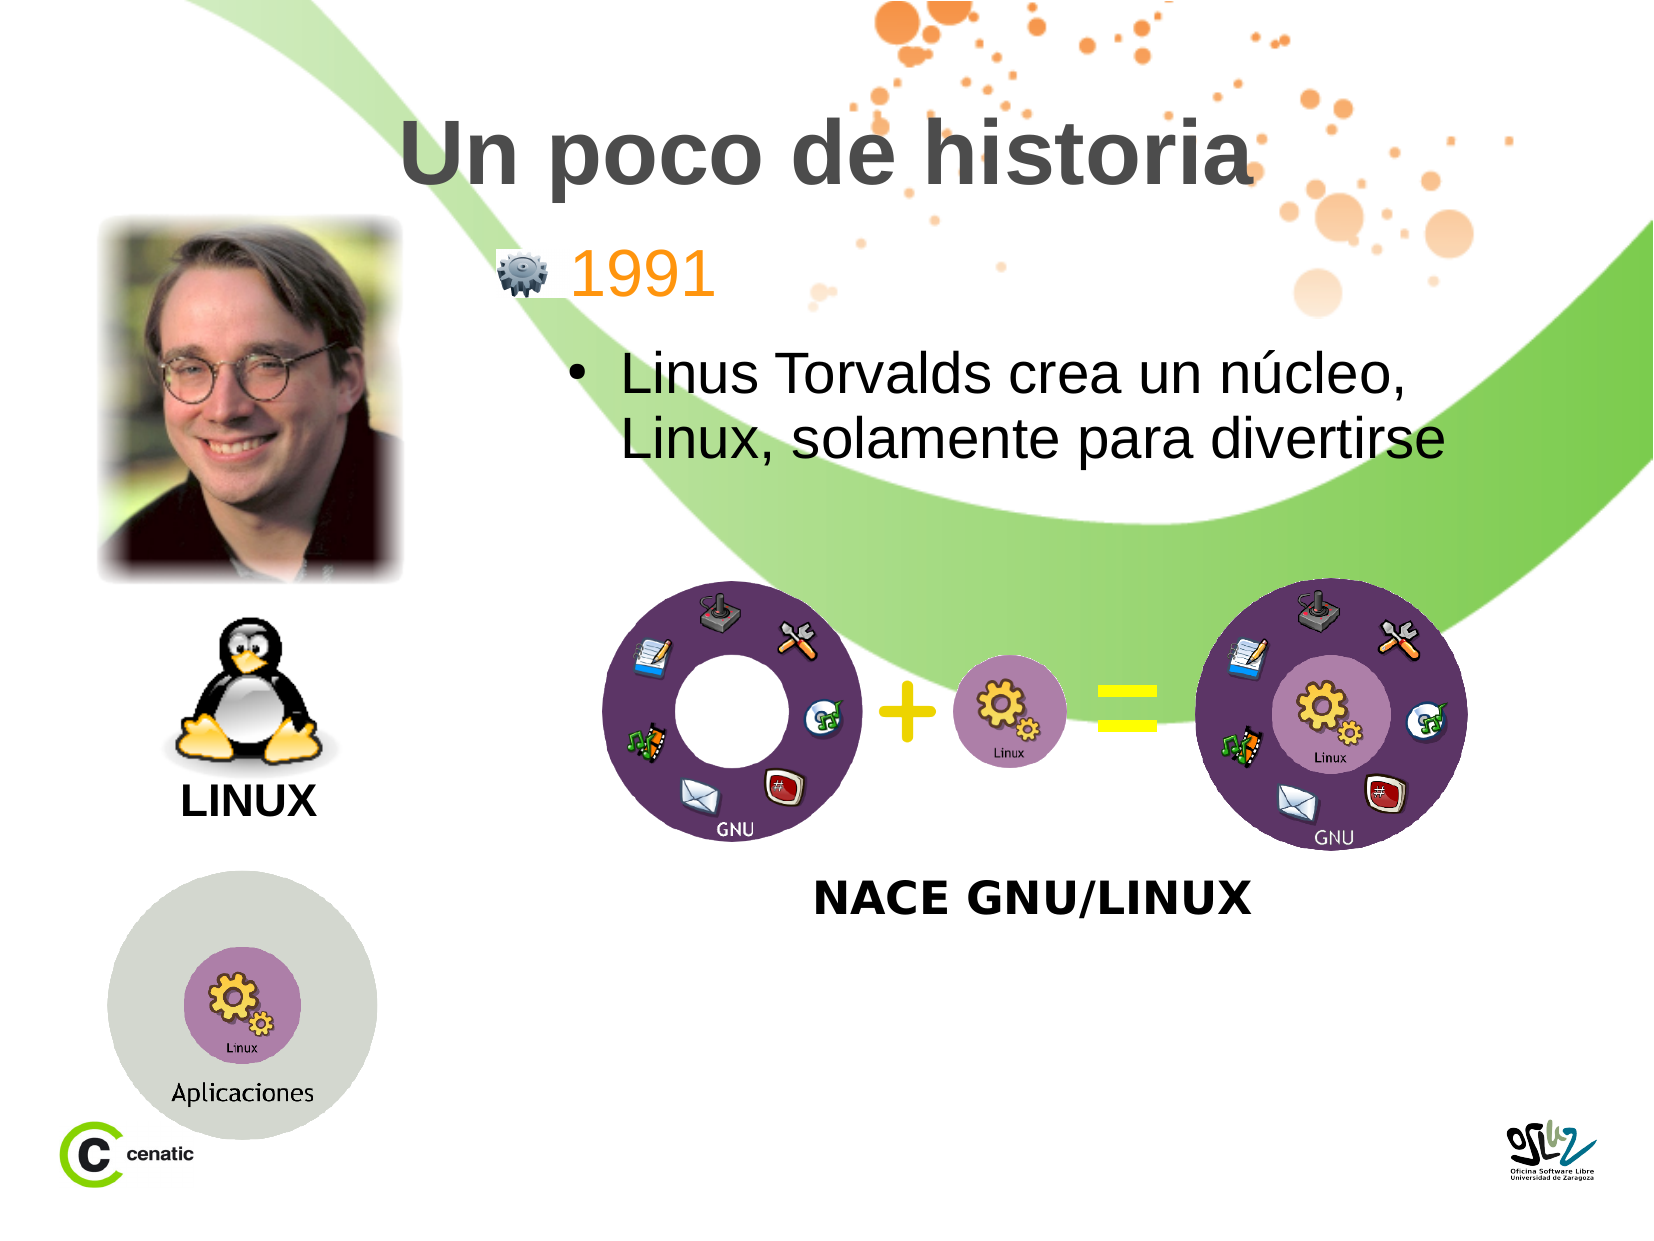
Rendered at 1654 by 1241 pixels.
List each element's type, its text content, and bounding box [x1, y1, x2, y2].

picture [183, 0, 1653, 755]
text_box LINUX [165, 767, 343, 834]
picture [1174, 566, 1483, 863]
list 1991 Linus Torvalds crea un núcleo, Linux, solamente para divertirse [478, 236, 1571, 1137]
text_box NACE GNU/LINUX [797, 864, 1269, 934]
picture [64, 174, 478, 815]
picture [59, 858, 390, 1188]
picture [1505, 1119, 1600, 1182]
picture [577, 566, 1105, 863]
title Un poco de historia [82, 49, 1571, 257]
